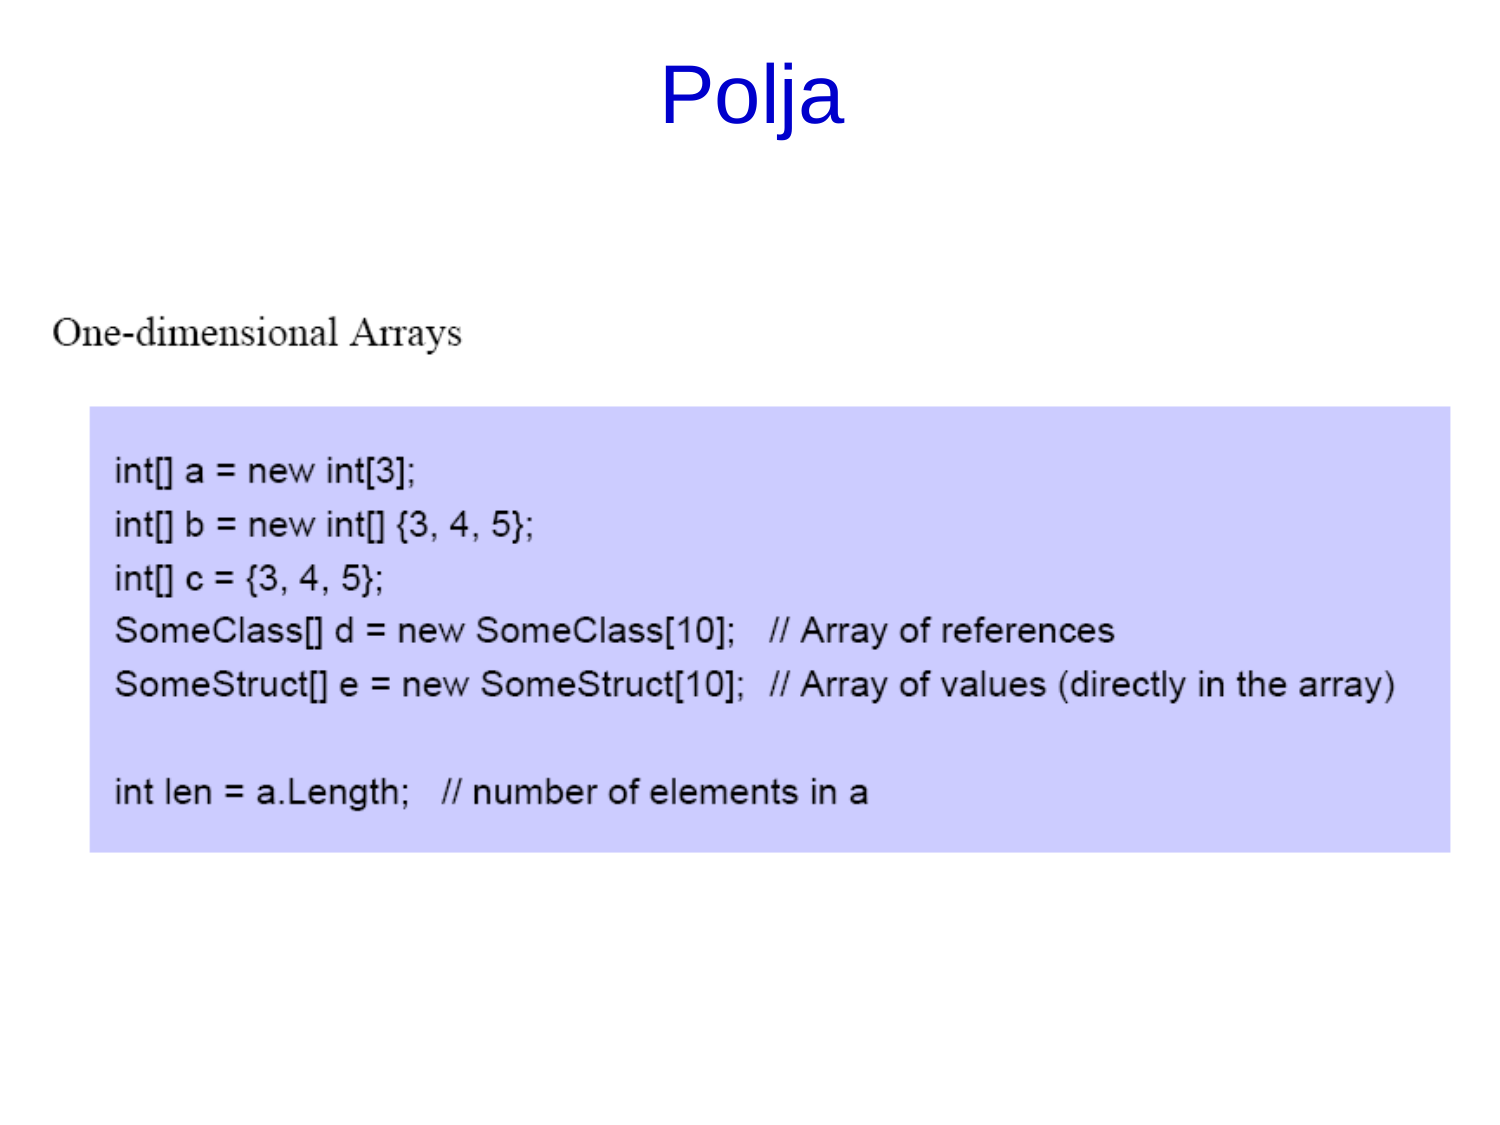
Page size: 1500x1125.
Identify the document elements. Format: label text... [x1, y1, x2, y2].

text_box [0, 294, 1500, 912]
title Polja [76, 30, 1427, 149]
